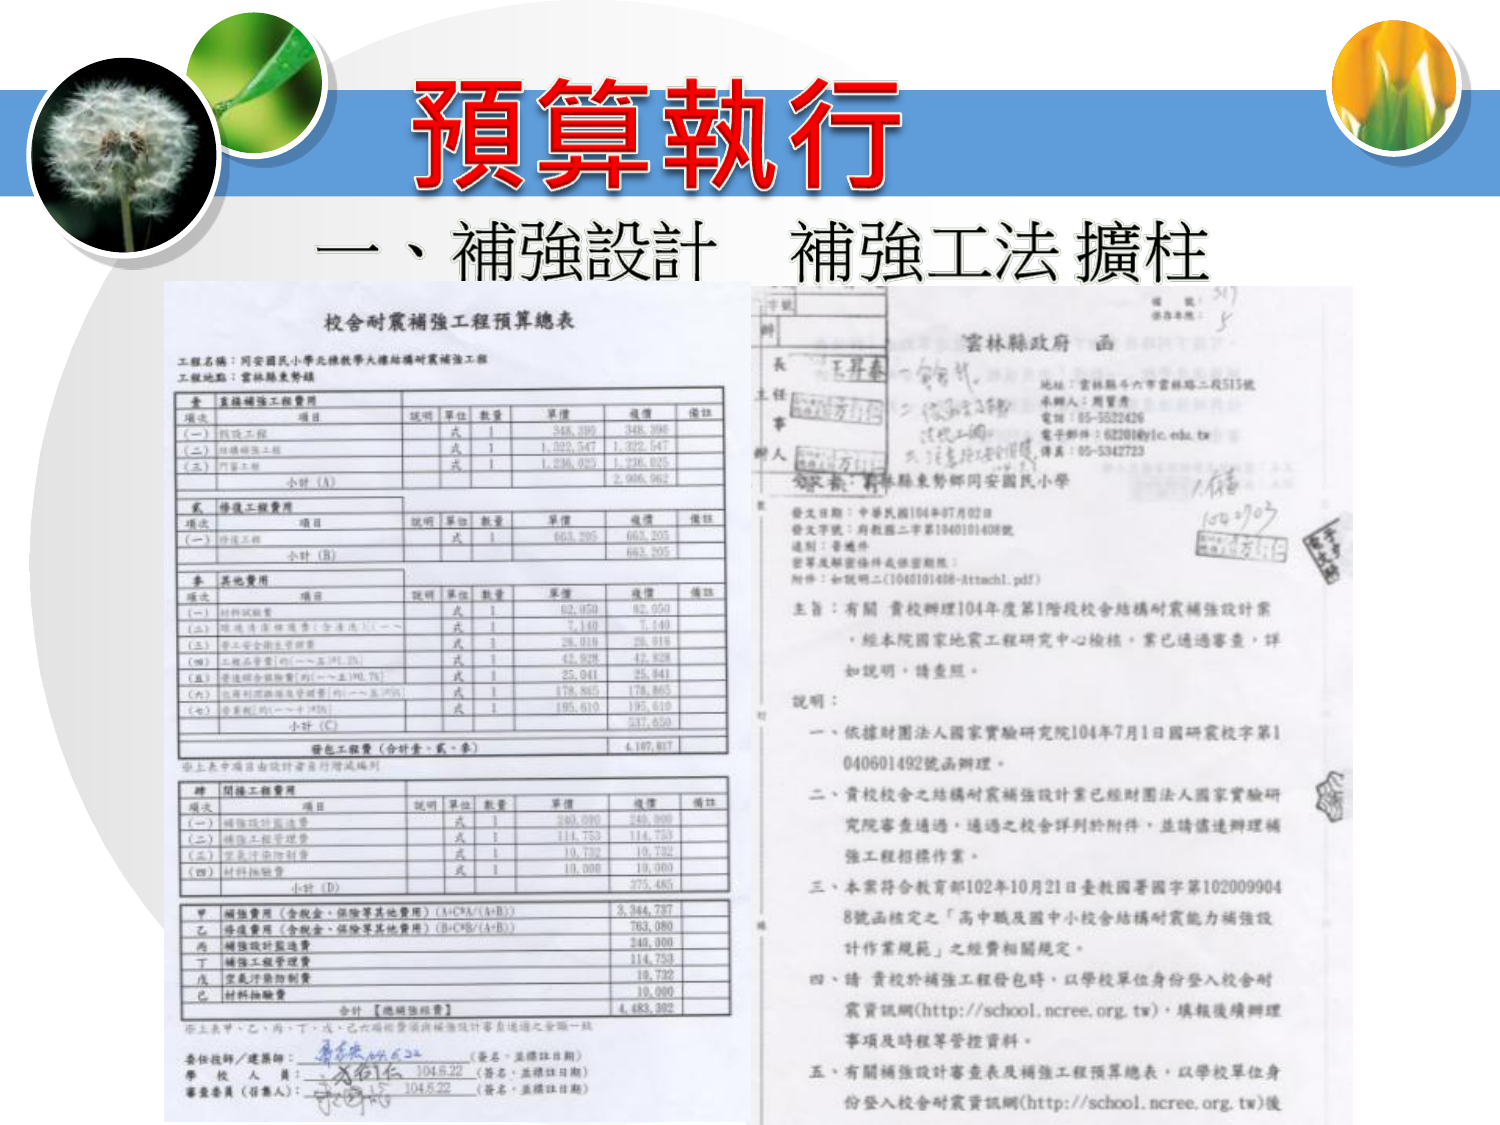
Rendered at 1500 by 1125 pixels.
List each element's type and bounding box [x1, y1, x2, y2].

picture [1331, 20, 1457, 151]
picture [164, 12, 1353, 1125]
picture [31, 57, 217, 253]
